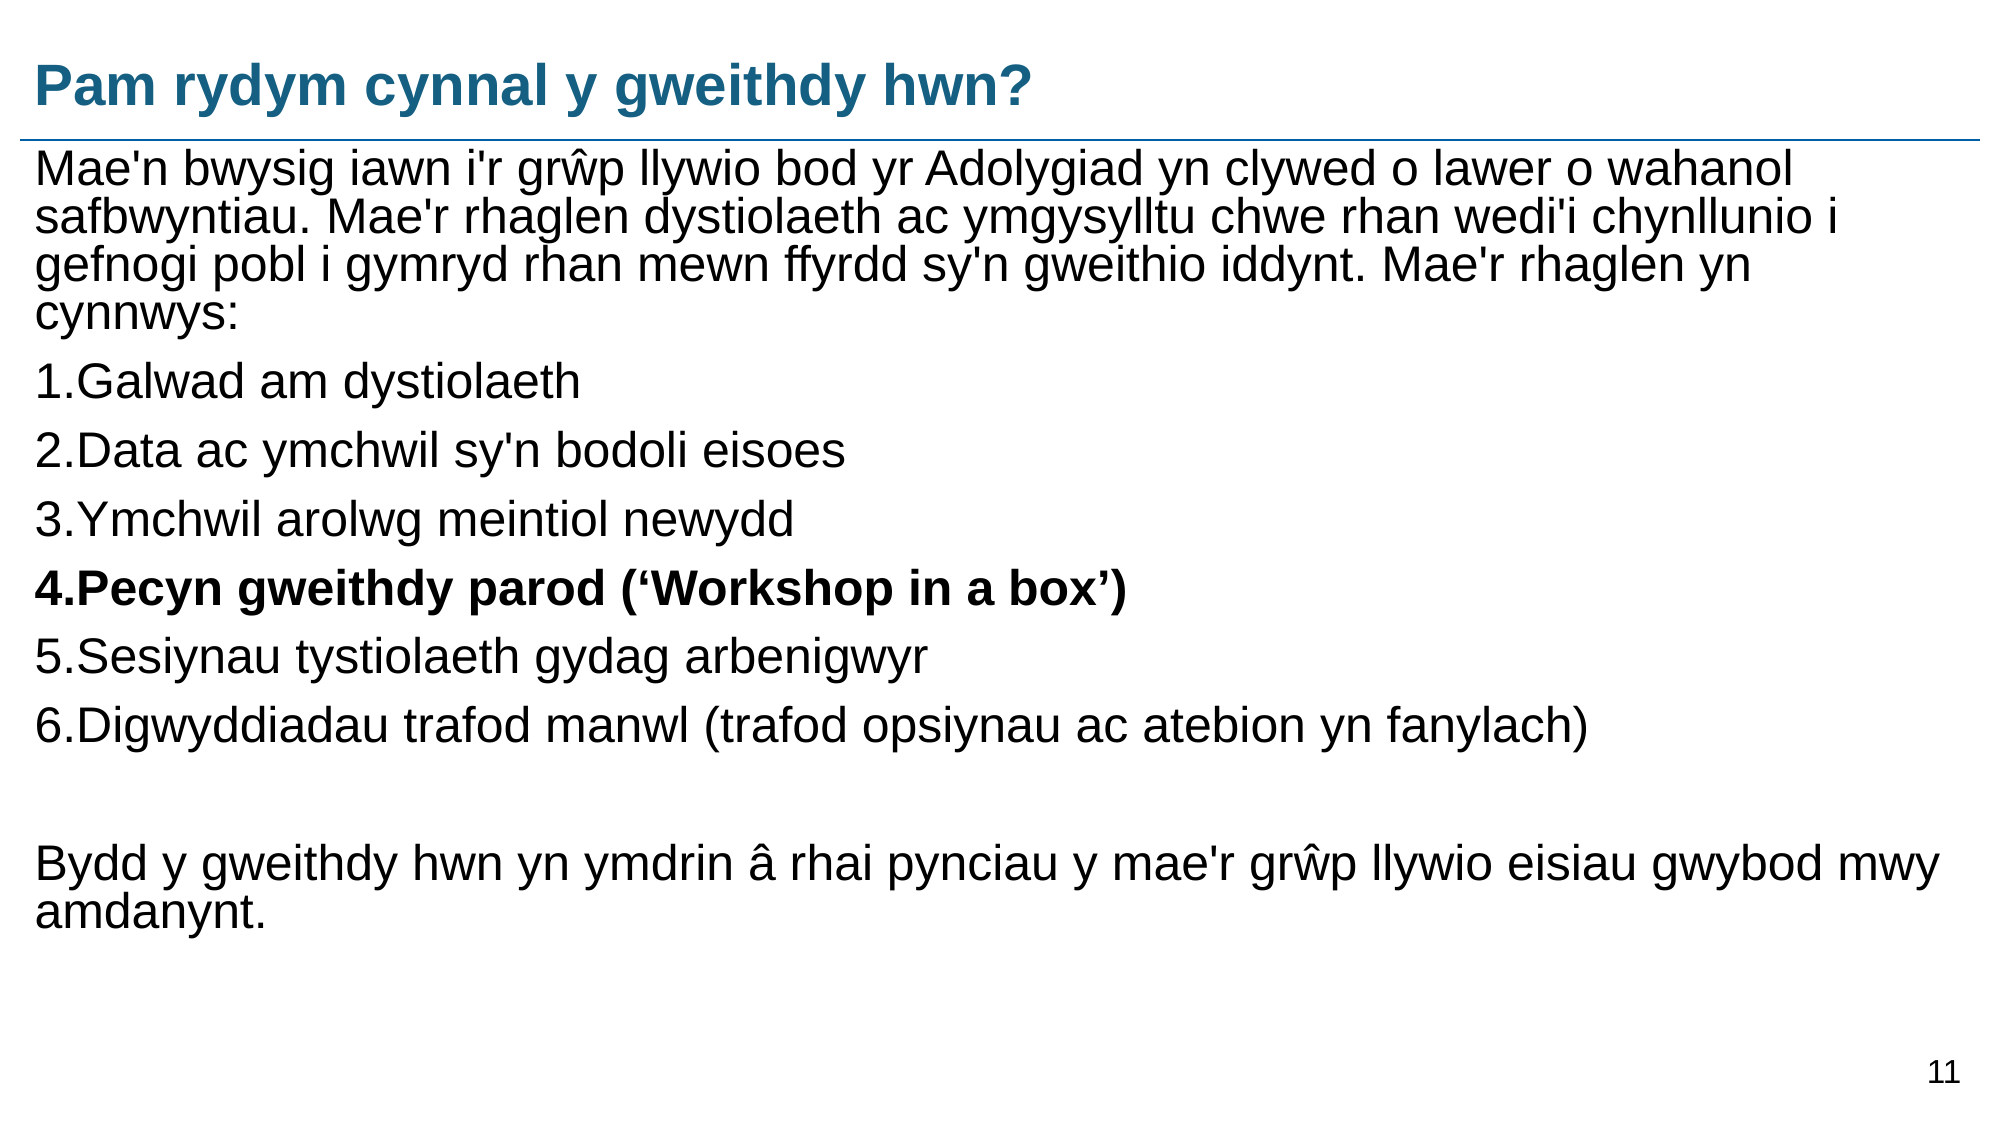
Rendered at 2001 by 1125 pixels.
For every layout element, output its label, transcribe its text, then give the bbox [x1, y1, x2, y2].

title Pam rydym cynnal y gweithdy hwn? [19, 47, 1981, 140]
text_box 11 [1911, 1042, 1983, 1103]
list Mae'n bwysig iawn i'r grŵp llywio bod yr Adolygiad yn clywed o lawer o wahanol safbwyntiau. Mae'r rhaglen dystiolaeth ac ymgysylltu chwe rhan wedi'i chynllunio i gefnogi pobl i gymryd rhan mewn ffyrdd sy'n gweithio iddynt. Mae'r rhaglen yn cynnwys: 1.Galwad am dystiolaeth 2.Data ac ymchwil sy'n bodoli eisoes 3.Ymchwil arolwg meintiol newydd 4.Pecyn gweithdy parod (‘Workshop in a box’) 5.Sesiynau tystiolaeth gydag arbenigwyr 6.Digwyddiadau trafod manwl (trafod opsiynau ac atebion yn fanylach) Bydd y gweithdy hwn yn ymdrin â rhai pynciau y mae'r grŵp llywio eisiau gwybod mwy amdanynt. [19, 140, 1981, 1043]
